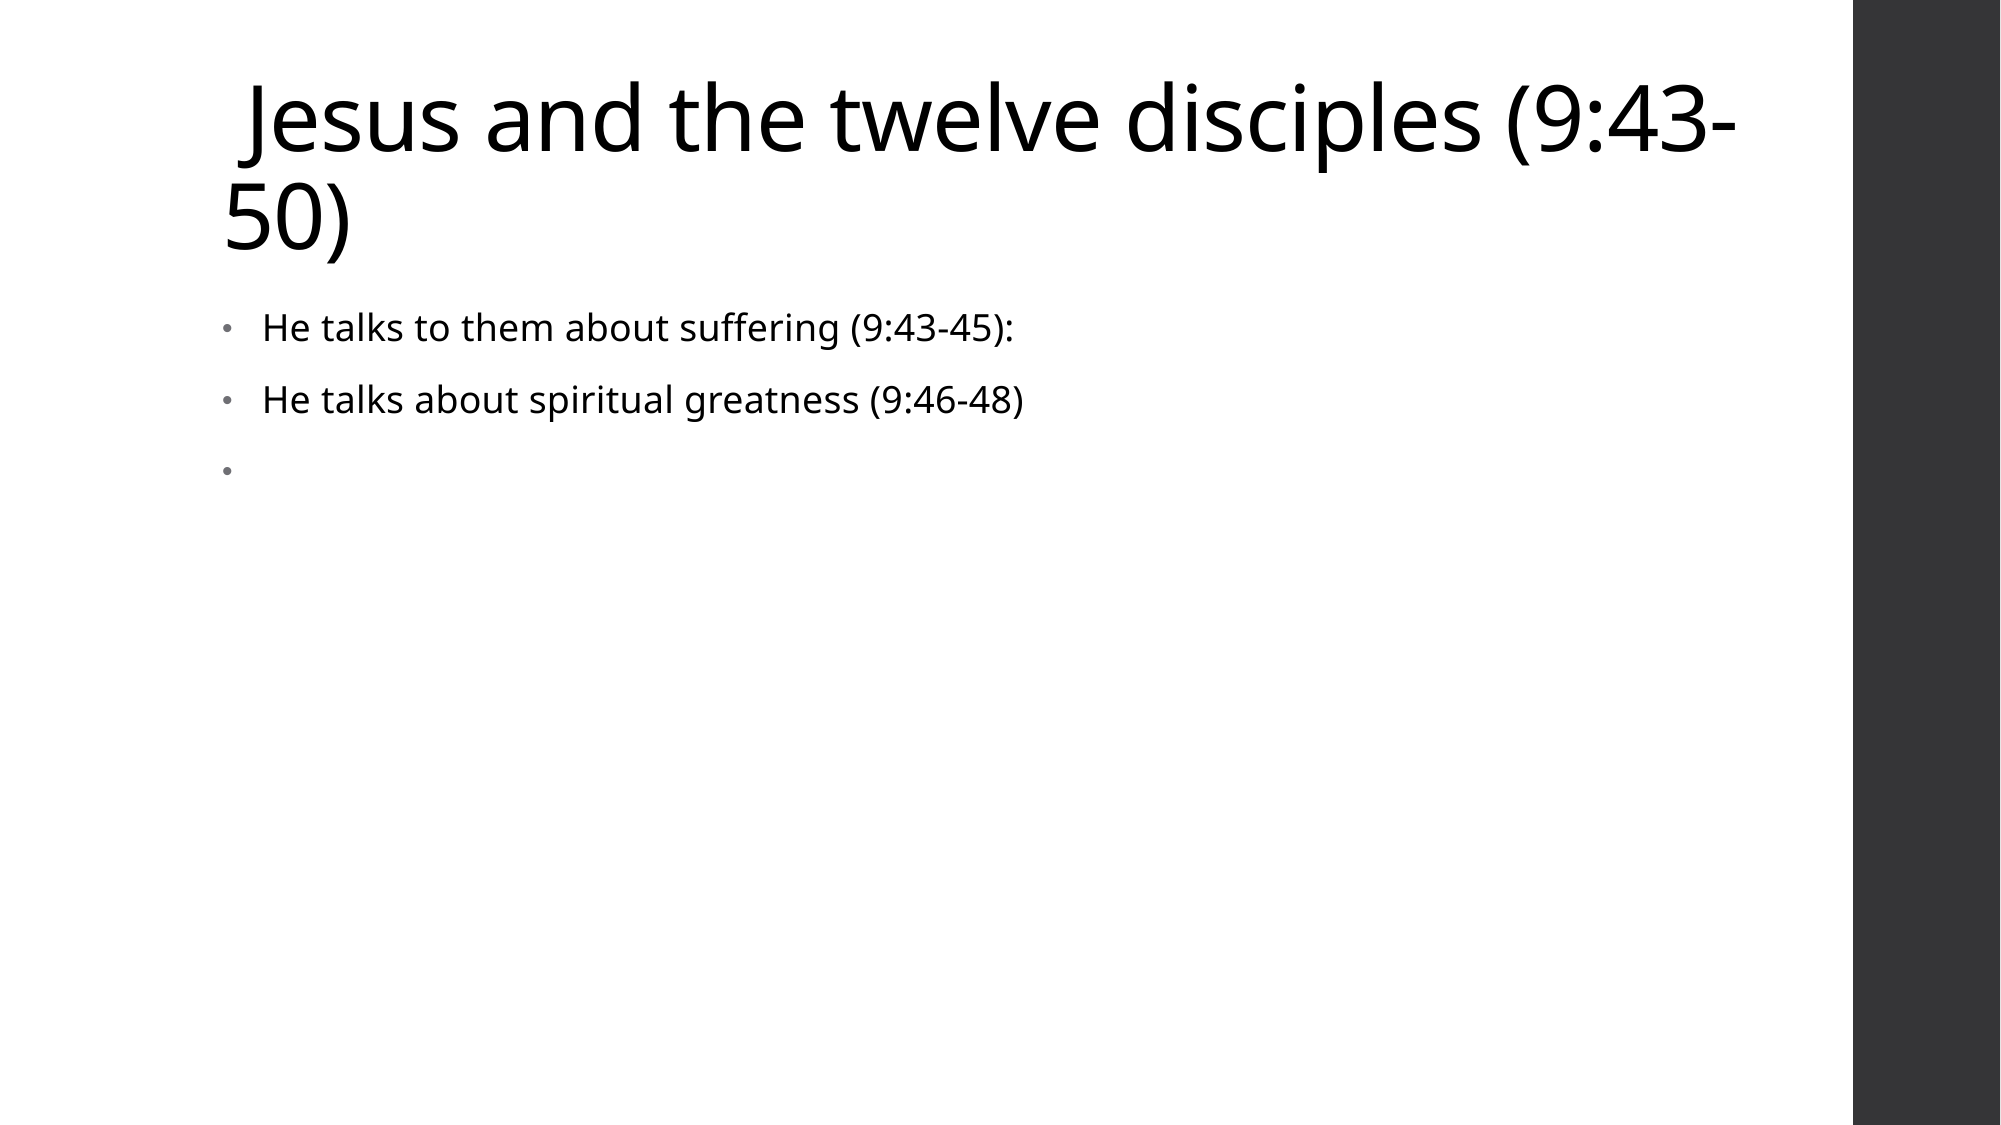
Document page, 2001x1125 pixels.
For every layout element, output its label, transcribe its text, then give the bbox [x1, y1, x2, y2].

title Jesus and the twelve disciples (9:43-50) [206, 60, 1797, 278]
list He talks to them about suffering (9:43-45): He talks about spiritual greatness (9:46-48) [206, 299, 1617, 1014]
